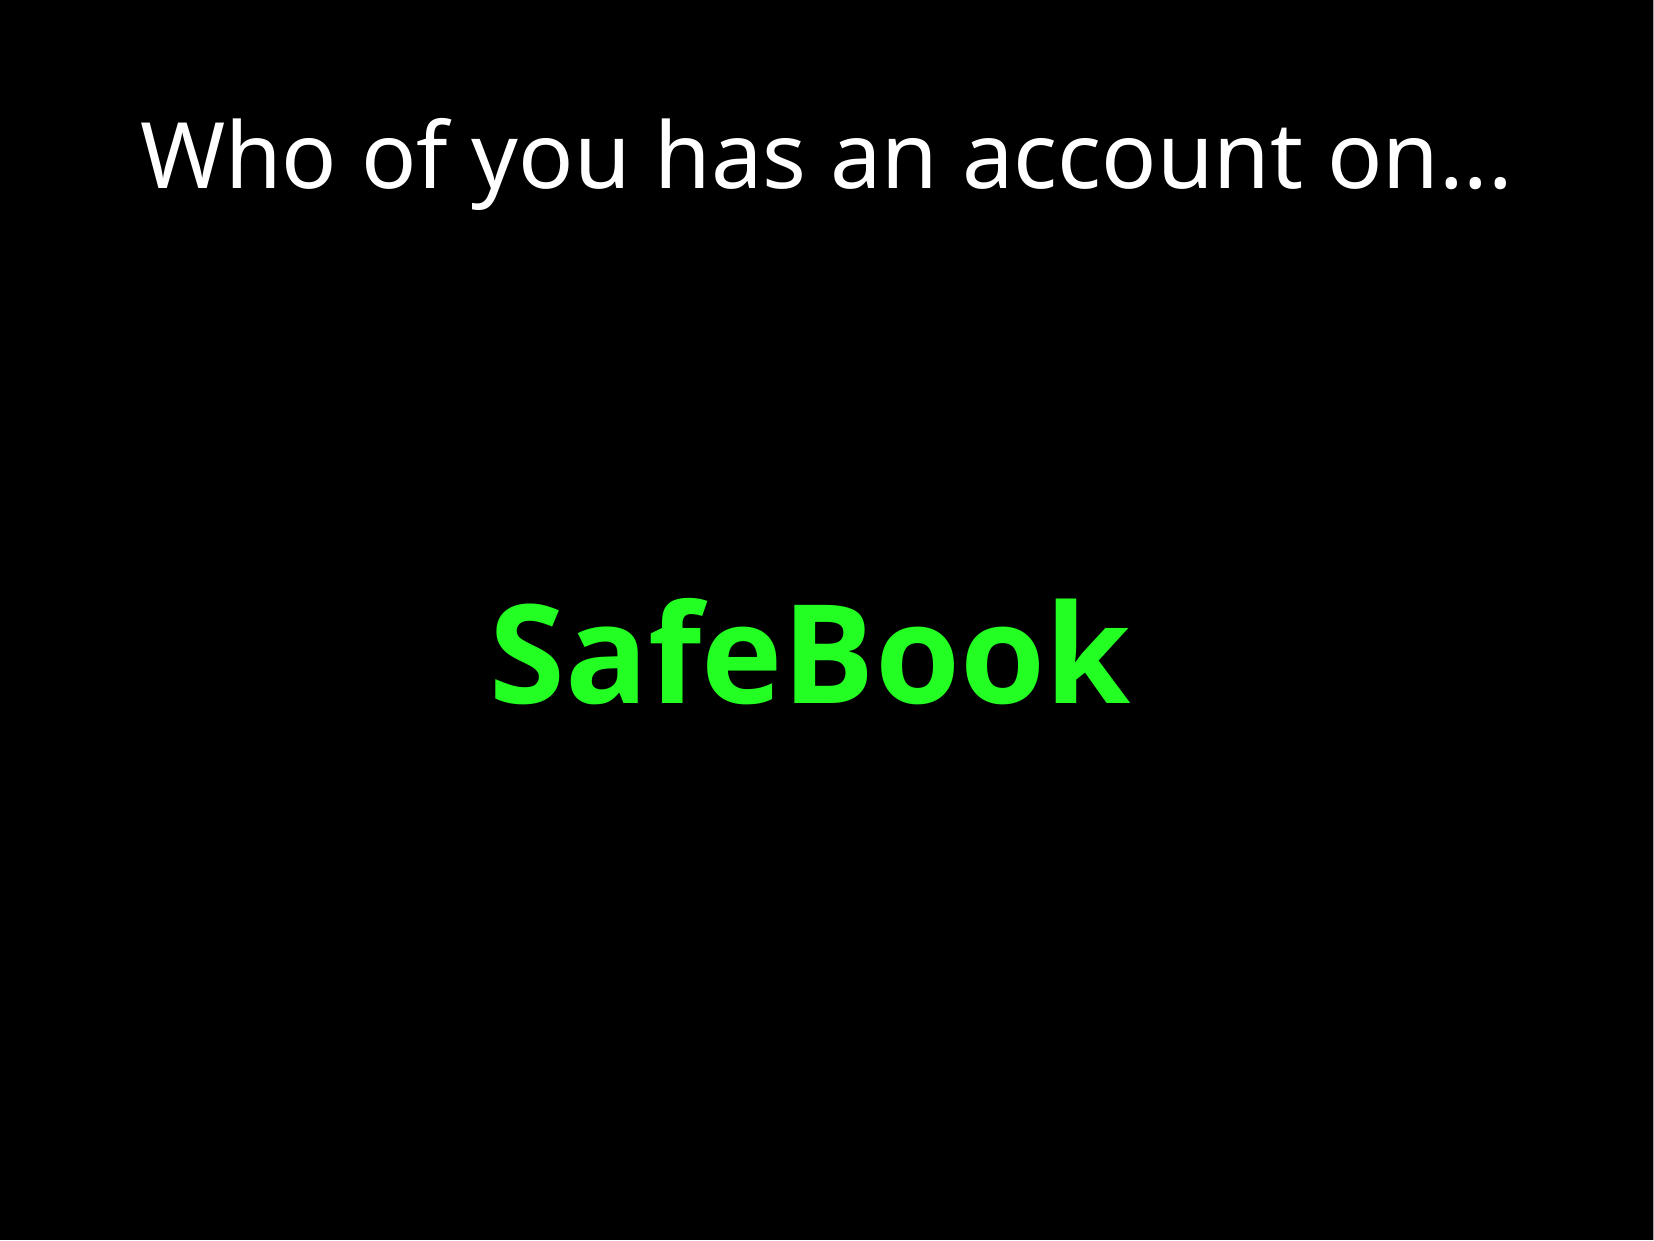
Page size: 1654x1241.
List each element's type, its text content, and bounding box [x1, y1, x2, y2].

list SafeBook [82, 290, 1538, 1010]
title Who of you has an account on... [82, 49, 1571, 257]
